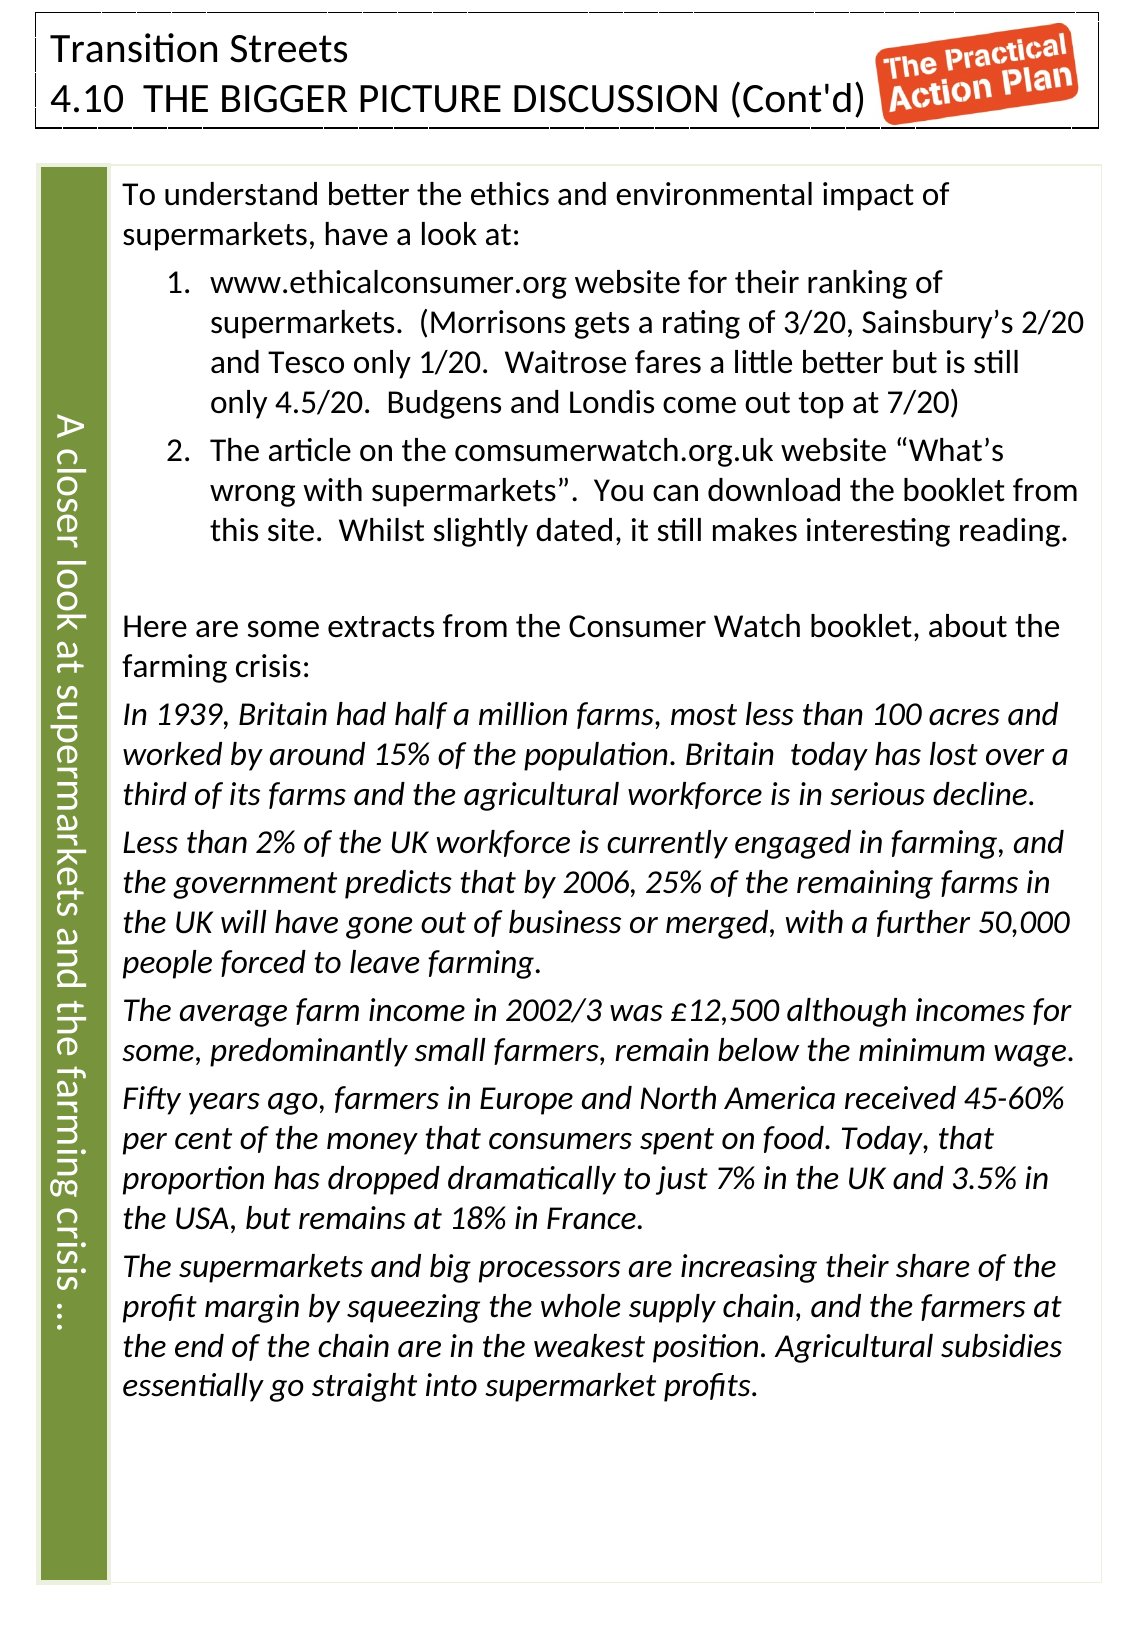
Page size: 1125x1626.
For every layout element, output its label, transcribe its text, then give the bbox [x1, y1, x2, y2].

text_box Transition Streets 4.10 THE BIGGER PICTURE DISCUSSION (Cont'd) [35, 12, 1099, 129]
text_box A closer look at supermarkets and the farming crisis ... [38, 165, 110, 1583]
list To understand better the ethics and environmental impact of supermarkets, have a look at: www.ethicalconsumer.org website for their ranking of supermarkets. (Morrisons gets a rating of 3/20, Sainsbury’s 2/20 and Tesco only 1/20. Waitrose fares a little better but is still only 4.5/20. Budgens and Londis come out top at 7/20) The article on the comsumerwatch.org.uk website “What’s wrong with supermarkets”. You can download the booklet from this site. Whilst slightly dated, it still makes interesting reading. Here are some extracts from the Consumer Watch booklet, about the farming crisis: In 1939, Britain had half a million farms, most less than 100 acres and worked by around 15% of the population. Britain today has lost over a third of its farms and the agricultural workforce is in serious decline. Less than 2% of the UK workforce is currently engaged in farming, and the government predicts that by 2006, 25% of the remaining farms in the UK will have gone out of business or merged, with a further 50,000 people forced to leave farming. The average farm income in 2002/3 was £12,500 although incomes for some, predominantly small farmers, remain below the minimum wage. Fifty years ago, farmers in Europe and North America received 45-60% per cent of the money that consumers spent on food. Today, that proportion has dropped dramatically to just 7% in the UK and 3.5% in the USA, but remains at 18% in France. The supermarkets and big processors are increasing their share of the profit margin by squeezing the whole supply chain, and the farmers at the end of the chain are in the weakest position. Agricultural subsidies essentially go straight into supermarket profits. [110, 165, 1102, 1583]
